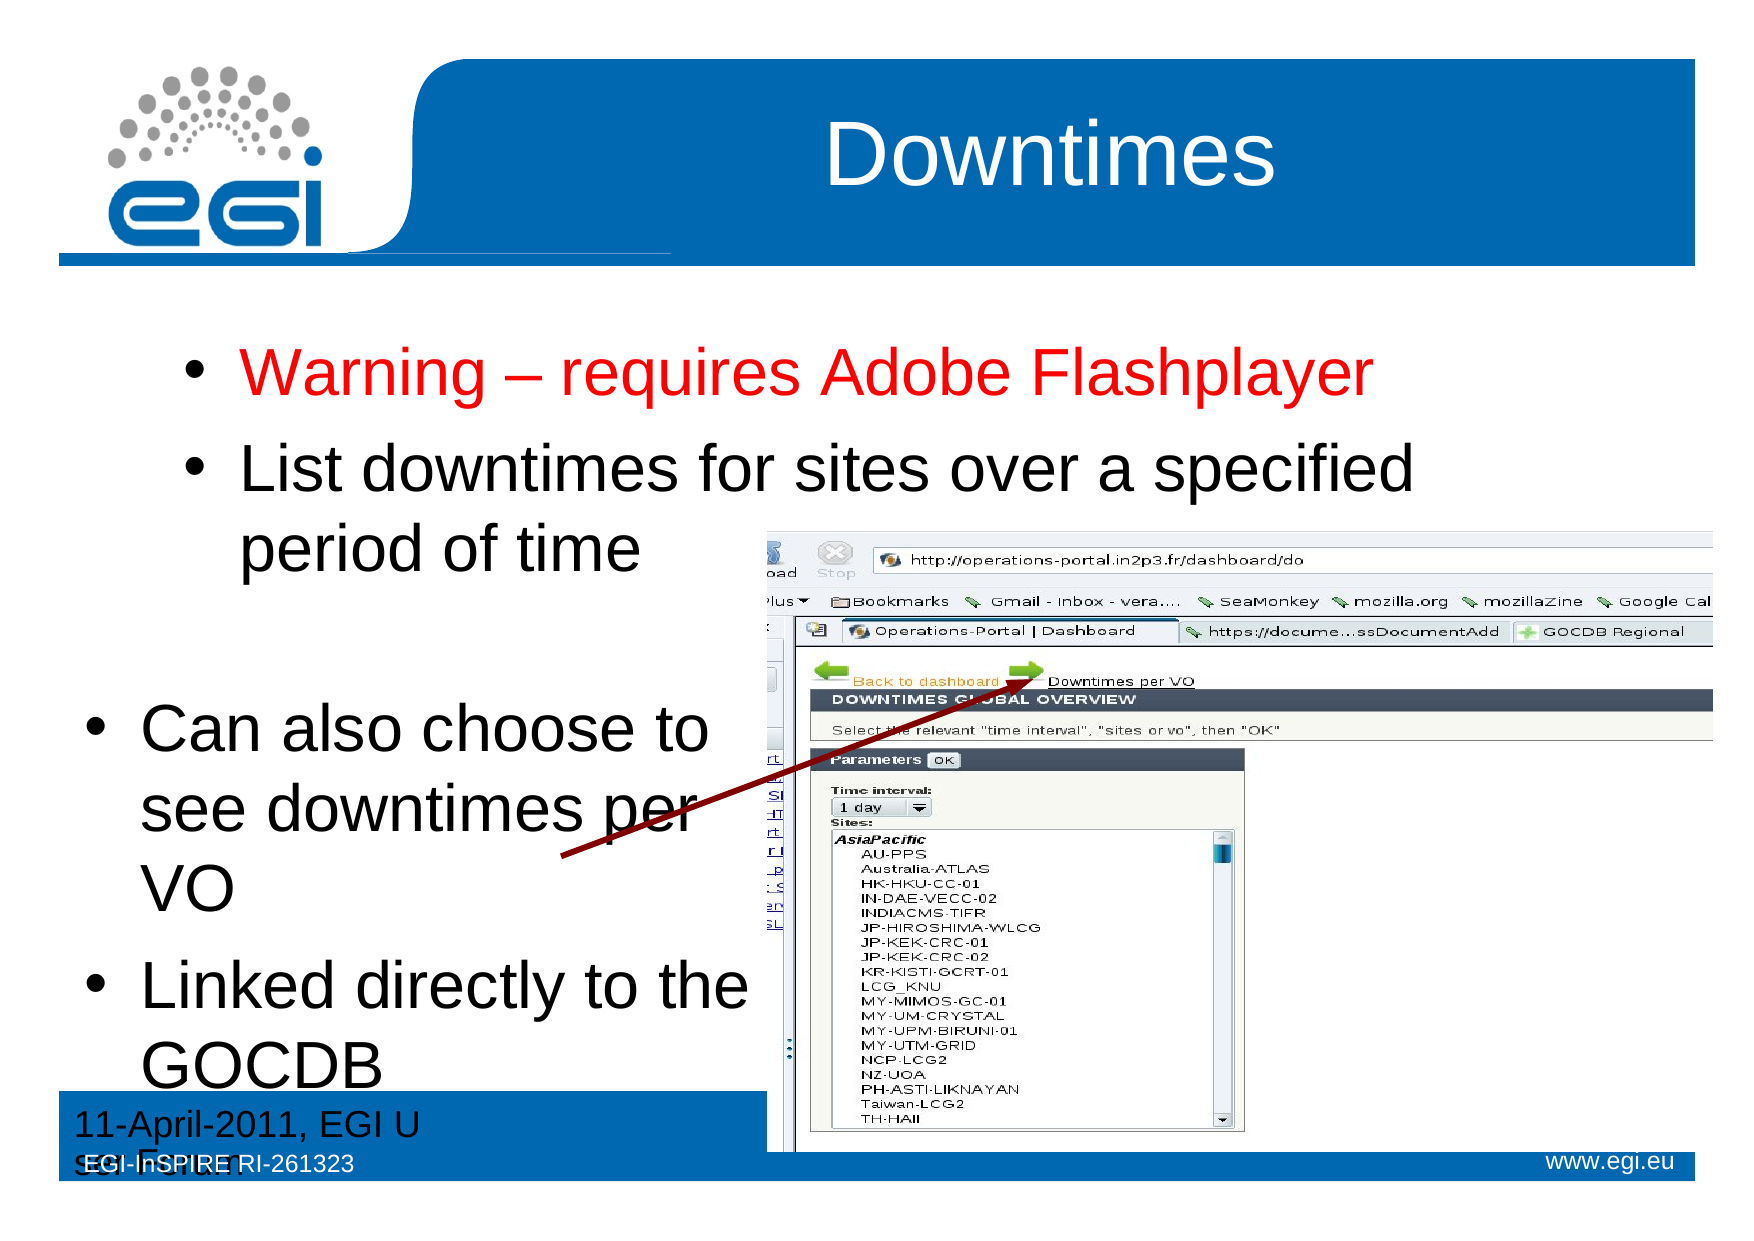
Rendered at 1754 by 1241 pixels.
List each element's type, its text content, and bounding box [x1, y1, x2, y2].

picture [59, 59, 348, 253]
title Downtimes [439, 31, 1663, 267]
picture [767, 531, 1713, 1152]
list Can also choose to see downtimes per VO Linked directly to the GOCDB [69, 677, 768, 1110]
list Warning – requires Adobe Flashplayer List downtimes for sites over a specified period of time [168, 320, 1614, 1062]
